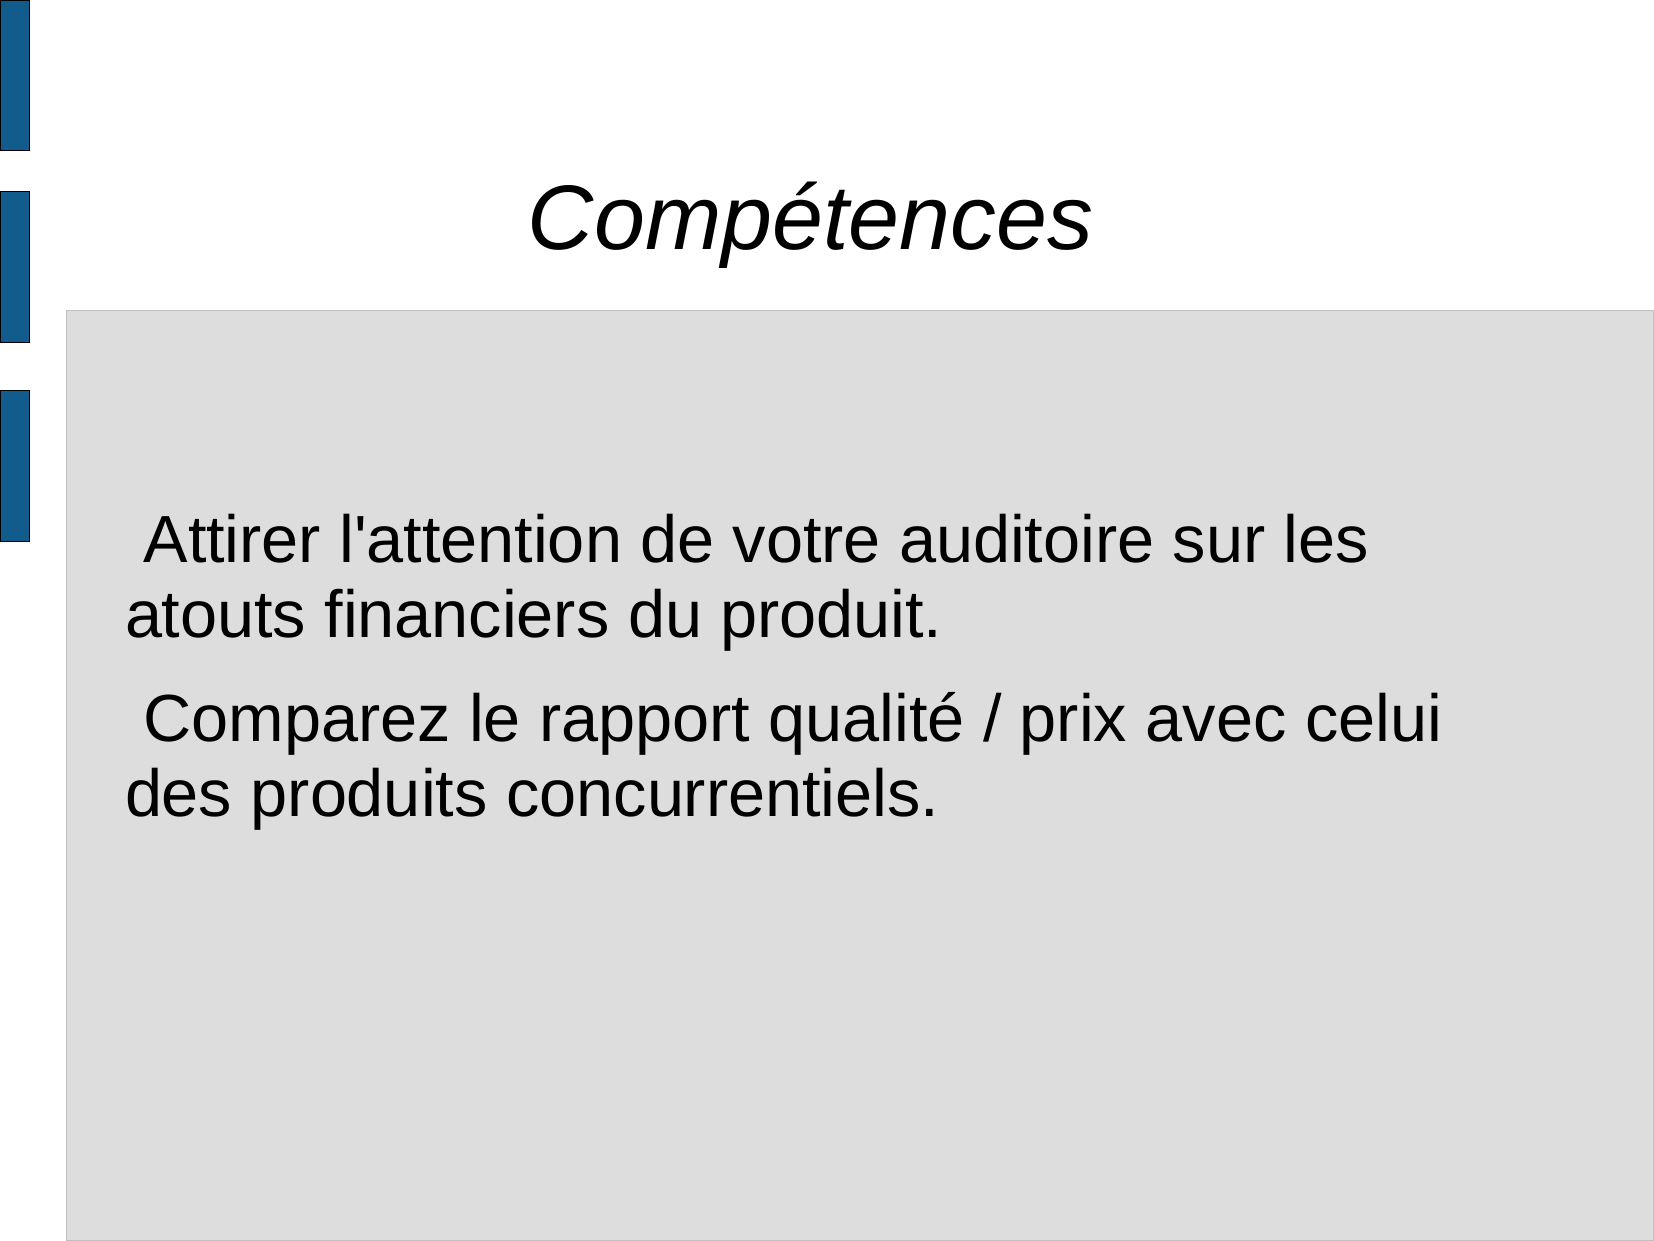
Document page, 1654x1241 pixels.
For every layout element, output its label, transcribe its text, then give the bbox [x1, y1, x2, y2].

list Attirer l'attention de votre auditoire sur les atouts financiers du produit. Comparez le rapport qualité / prix avec celui des produits concurrentiels. [124, 501, 1506, 1241]
title Compétences [88, 114, 1534, 322]
